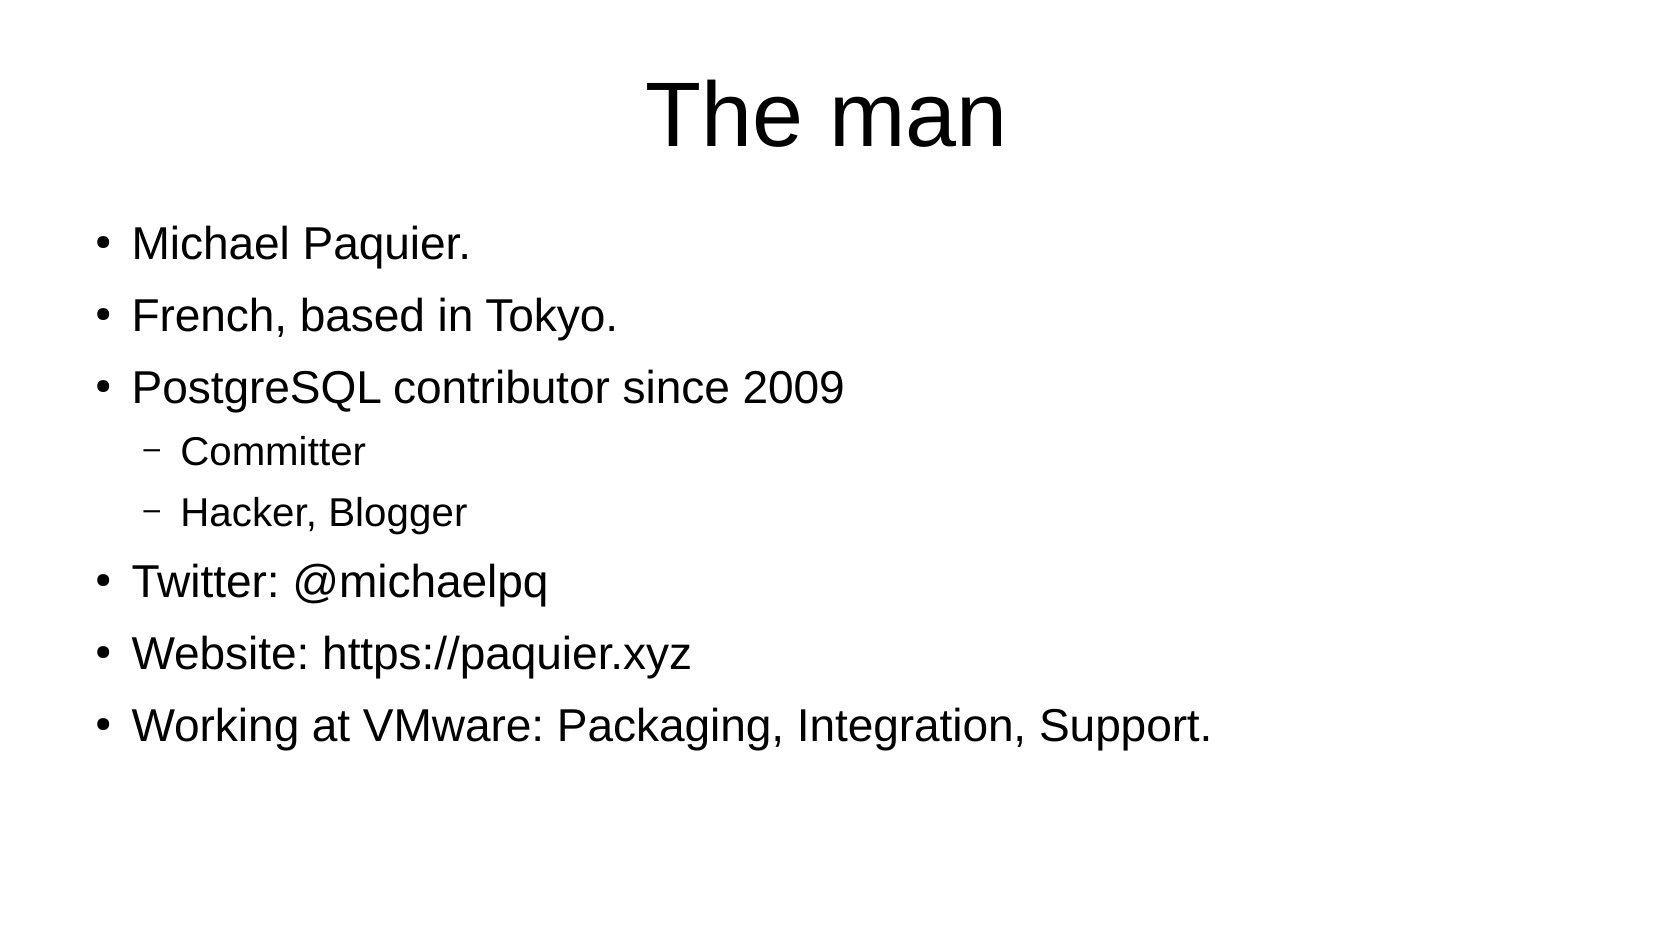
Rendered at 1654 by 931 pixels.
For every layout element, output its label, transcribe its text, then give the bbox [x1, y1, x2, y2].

title The man [82, 37, 1571, 193]
list Michael Paquier. French, based in Tokyo. PostgreSQL contributor since 2009 Committer Hacker, Blogger Twitter: @michaelpq Website: https://paquier.xyz Working at VMware: Packaging, Integration, Support. [82, 217, 1571, 758]
